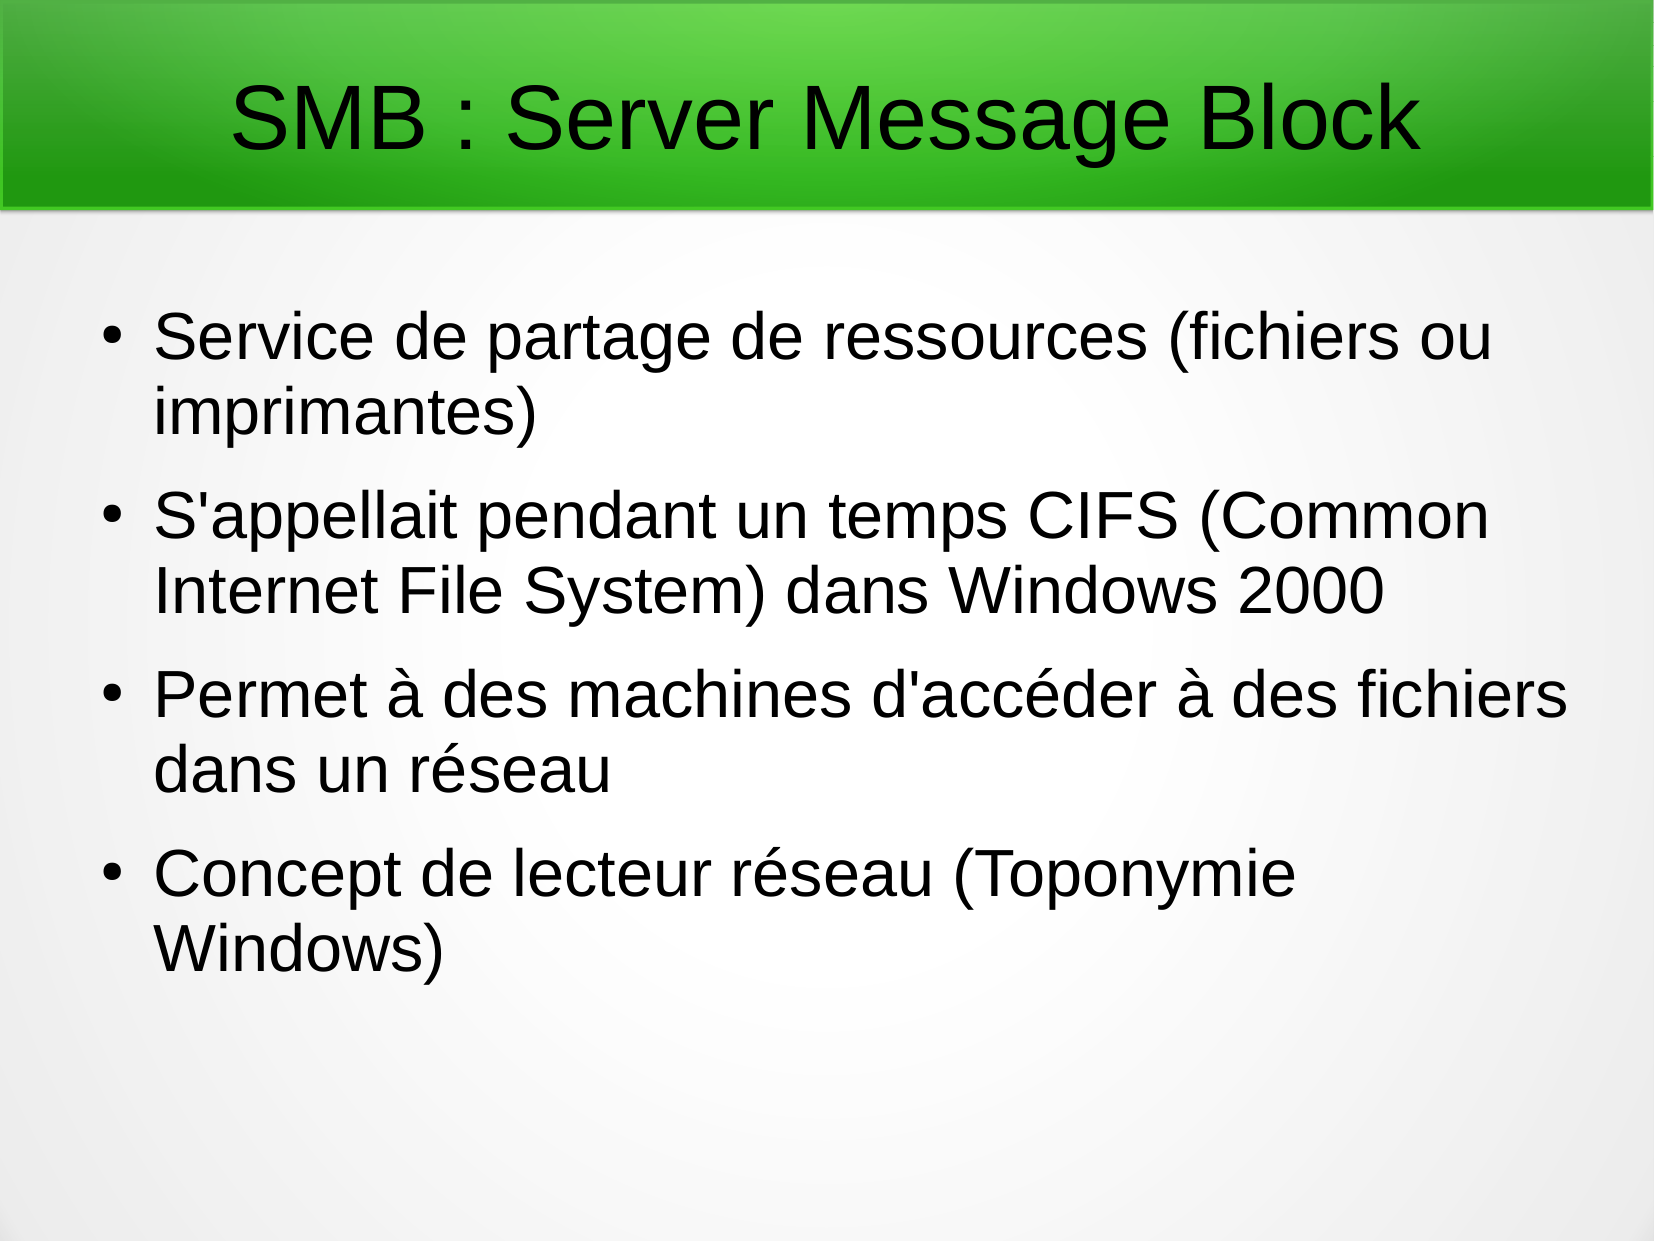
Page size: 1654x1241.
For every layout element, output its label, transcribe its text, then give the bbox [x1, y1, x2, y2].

title SMB : Server Message Block [82, 47, 1571, 189]
list Service de partage de ressources (fichiers ou imprimantes) S'appellait pendant un temps CIFS (Common Internet File System) dans Windows 2000 Permet à des machines d'accéder à des fichiers dans un réseau Concept de lecteur réseau (Toponymie Windows) [82, 299, 1571, 1019]
